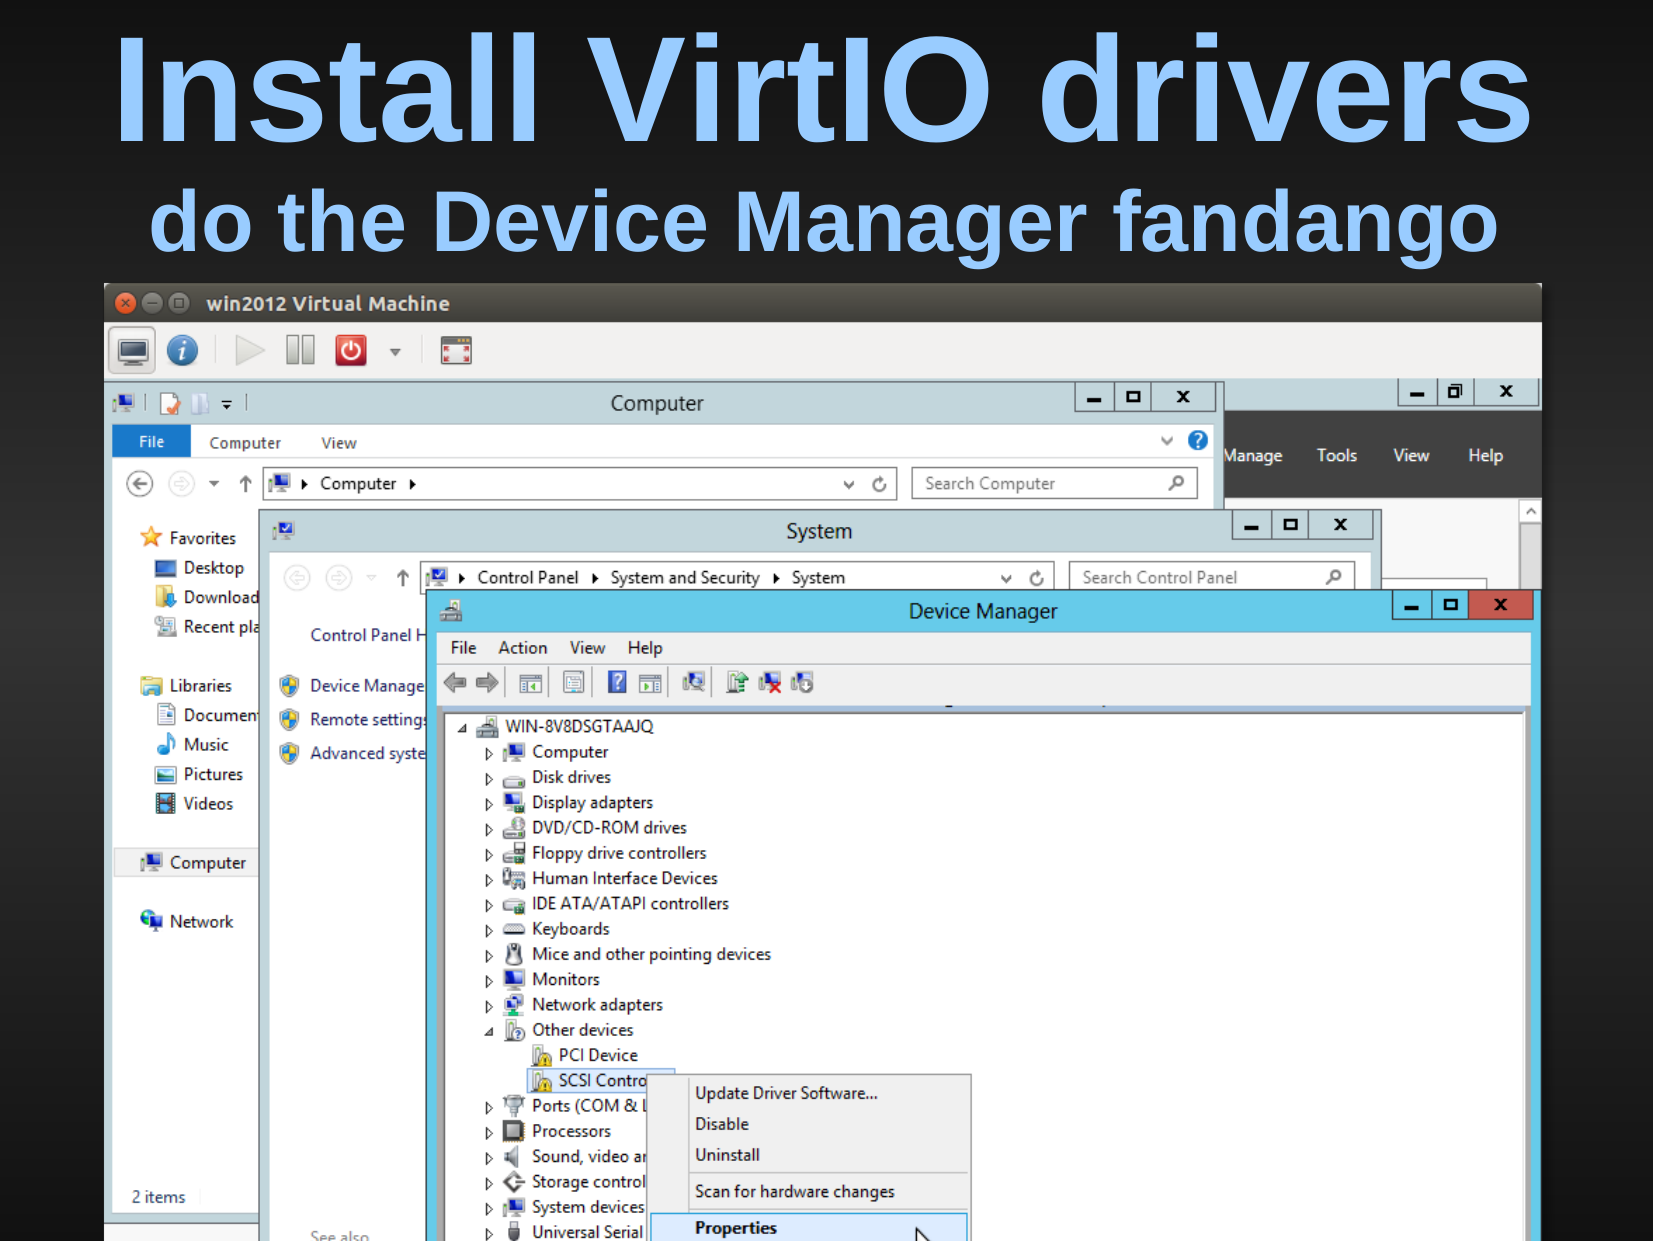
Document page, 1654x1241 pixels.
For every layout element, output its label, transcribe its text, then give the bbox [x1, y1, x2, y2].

picture [97, 276, 1555, 1241]
title [15, 275, 1636, 1201]
title Install VirtIO drivers do the Device Manager fandango [0, 5, 1651, 271]
